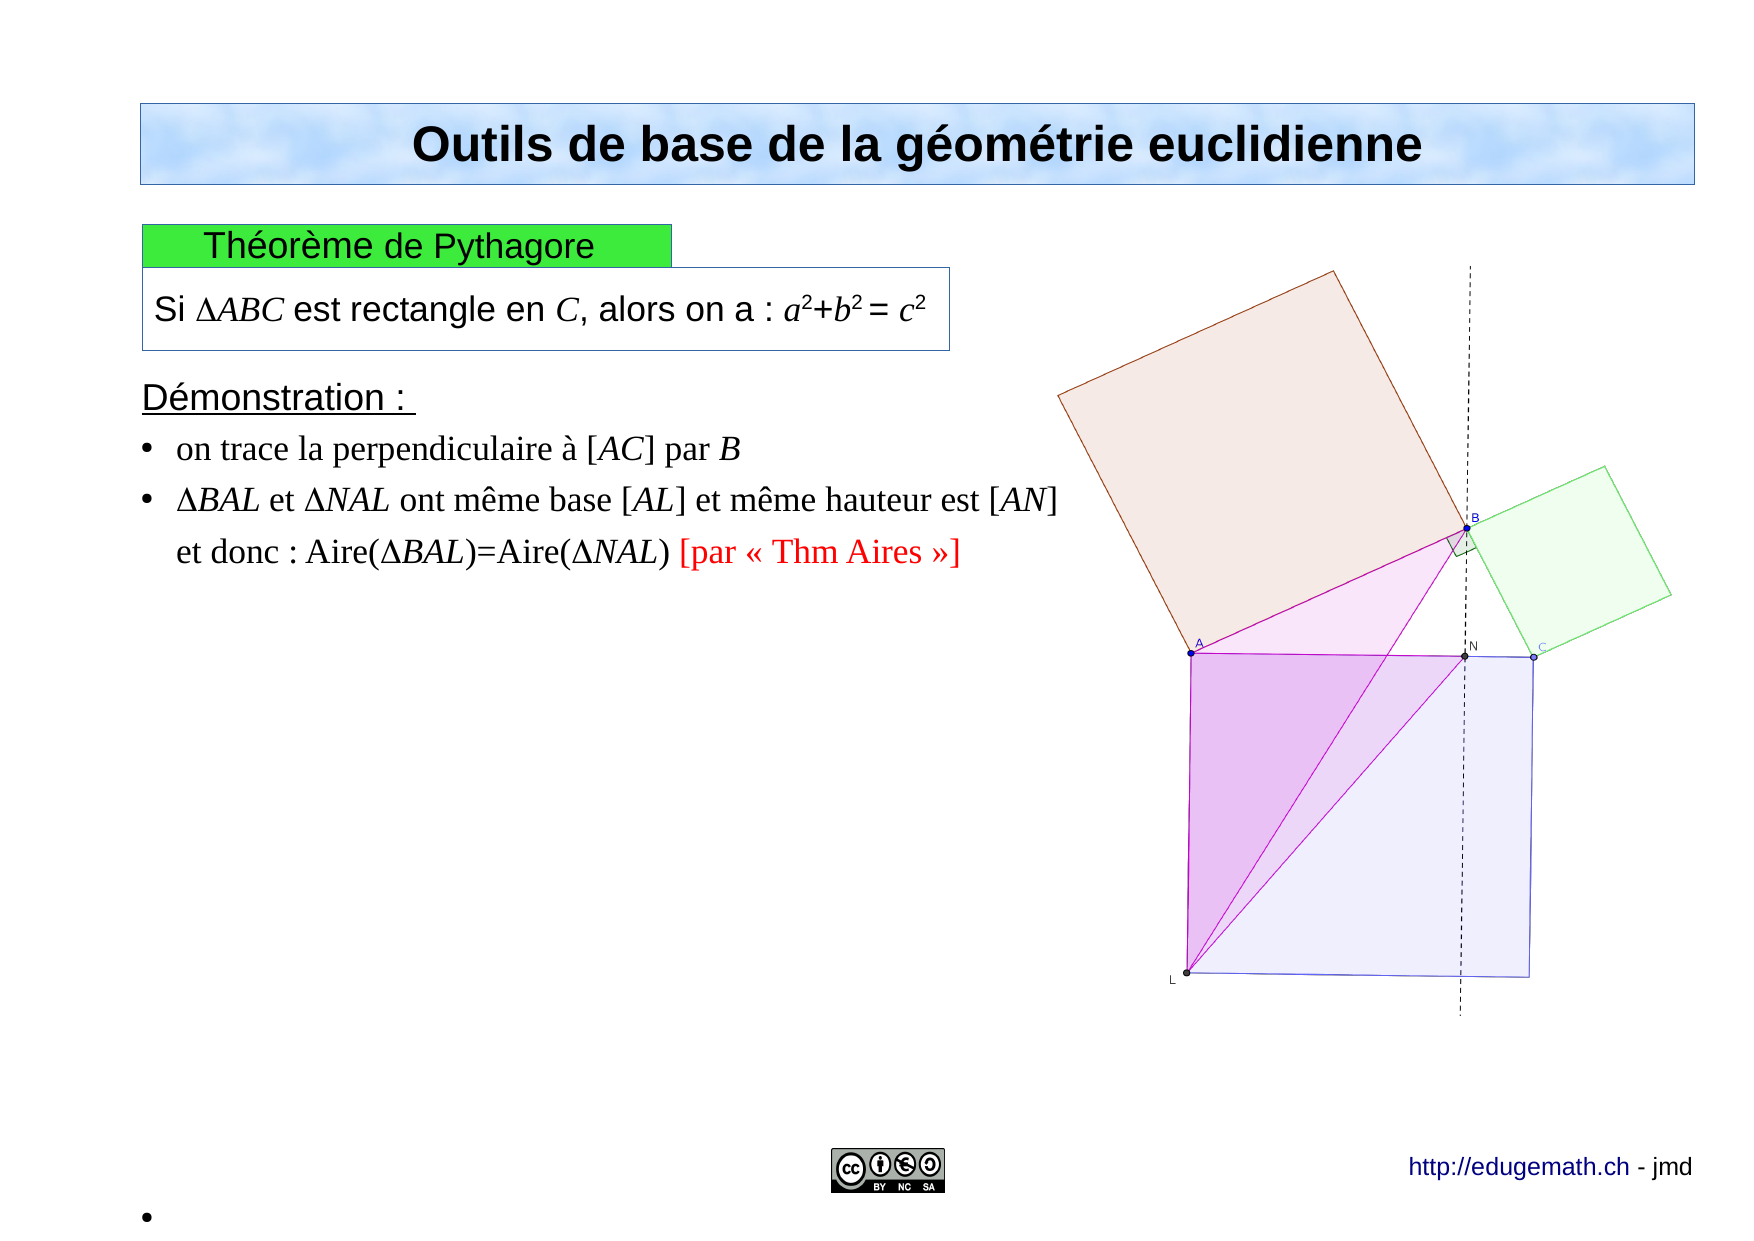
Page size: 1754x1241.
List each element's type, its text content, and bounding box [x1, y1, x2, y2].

text_box Outils de base de la géométrie euclidienne [140, 103, 1695, 185]
picture [831, 1148, 945, 1193]
text_box http://edugemath.ch - jmd [1393, 1145, 1737, 1189]
picture [1023, 266, 1699, 1016]
text_box Théorème de Pythagore [142, 224, 672, 267]
text_box Démonstration : [126, 369, 432, 426]
text_box Si DABC est rectangle en C, alors on a : a2+b2 = c2 [142, 267, 950, 351]
text_box on trace la perpendiculaire à [AC] par B DBAL et DNAL ont même base [AL] et même hauteur est [AN] et donc : Aire(DBAL)=Aire(DNAL) [par « Thm Aires »] [128, 416, 1023, 902]
